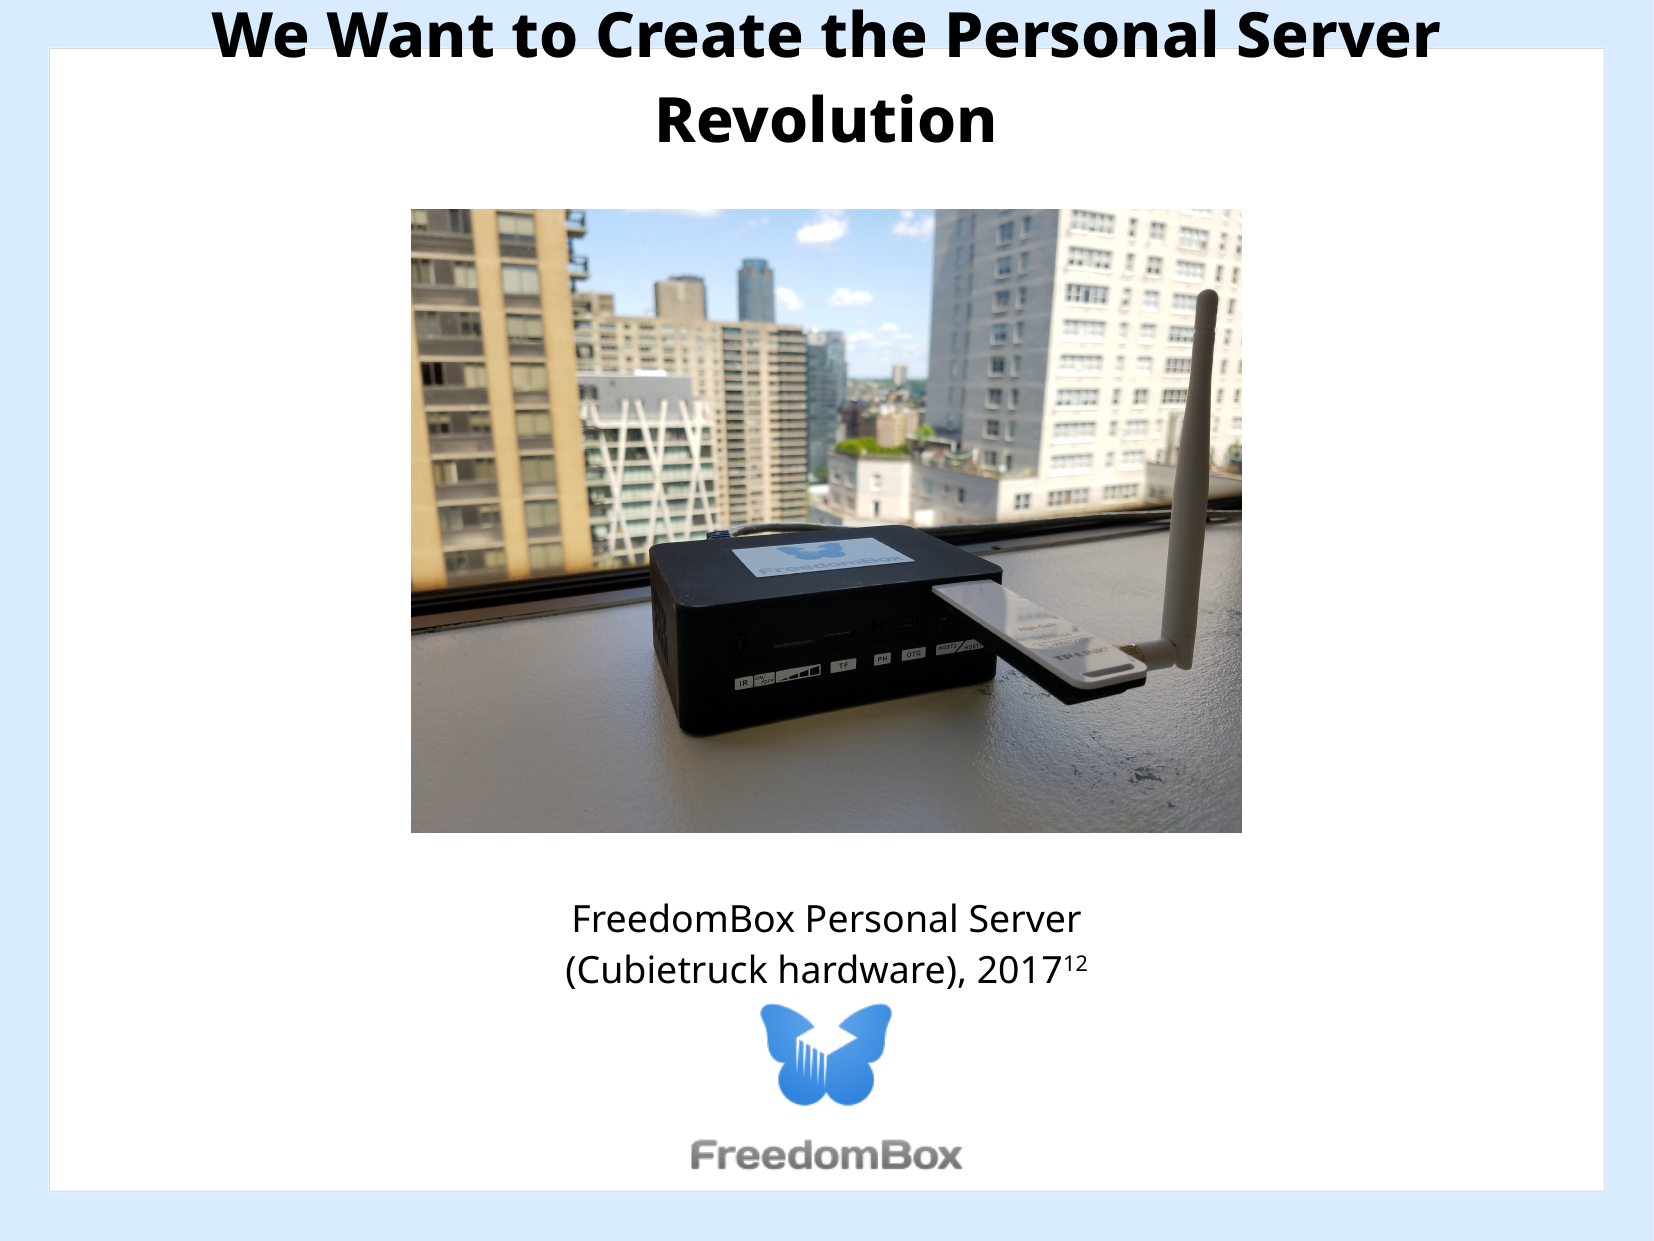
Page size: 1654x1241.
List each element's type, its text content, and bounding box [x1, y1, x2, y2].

text_box FreedomBox Personal Server (Cubietruck hardware), 201712 [515, 885, 1138, 990]
picture [0, 0, 1654, 1241]
subtitle We Want to Create the Personal Server Revolution [82, 49, 1571, 1010]
